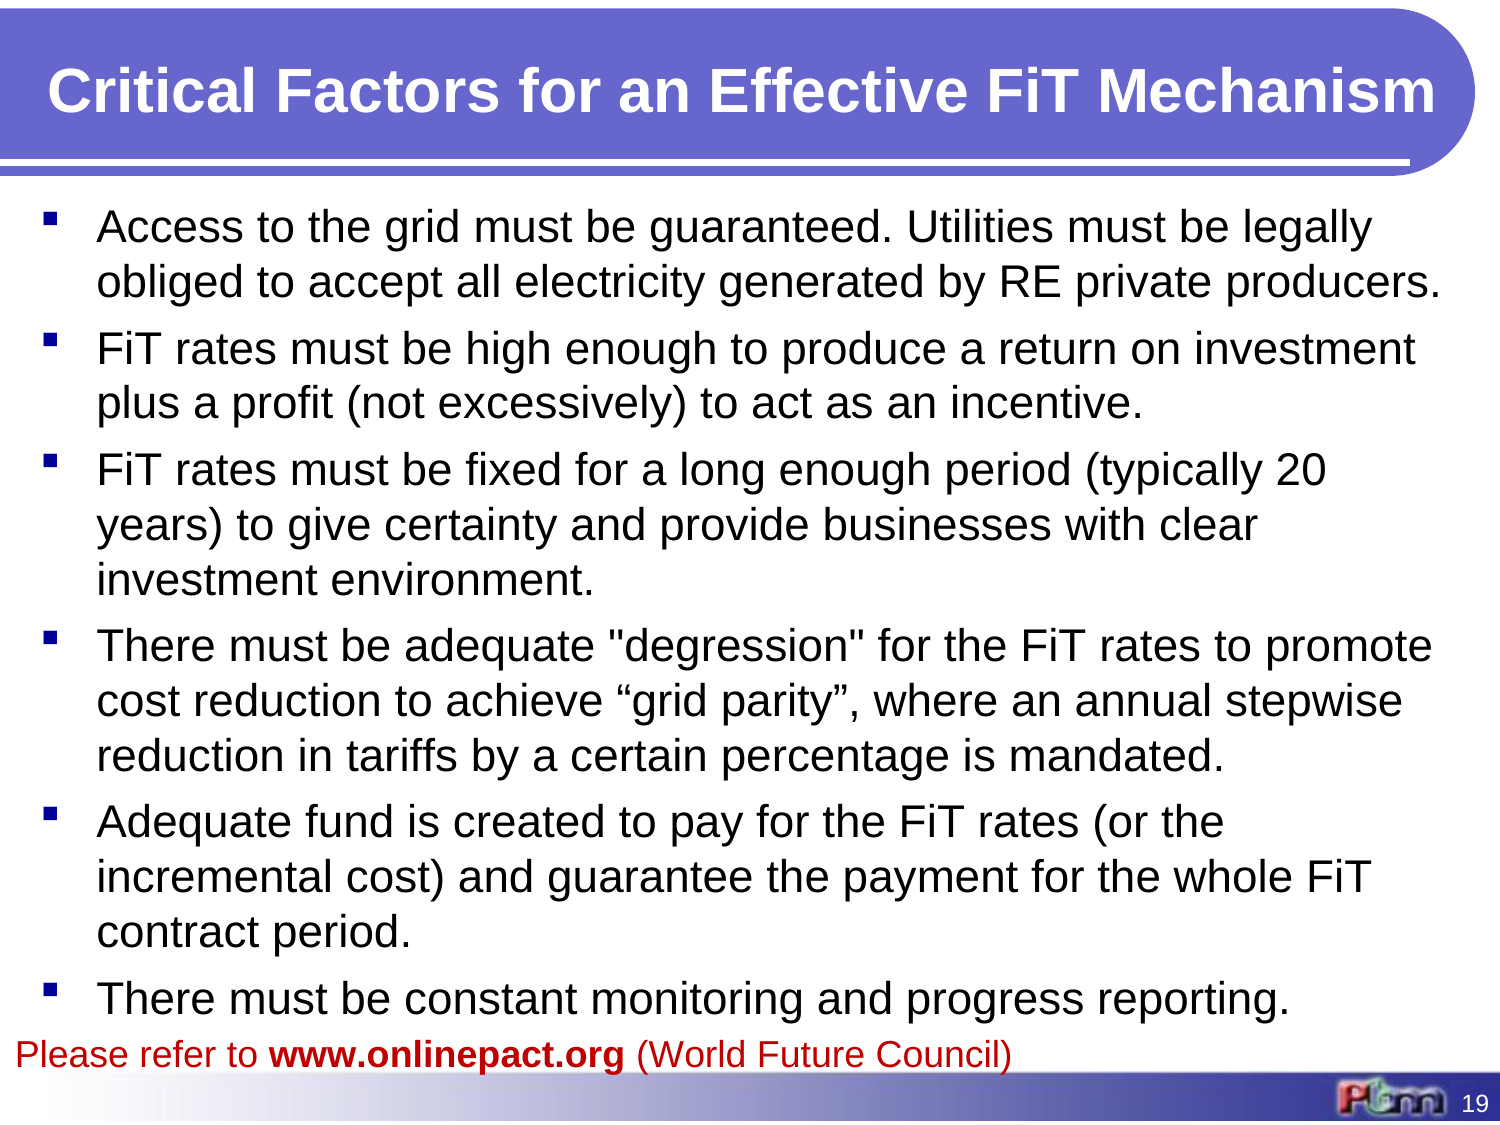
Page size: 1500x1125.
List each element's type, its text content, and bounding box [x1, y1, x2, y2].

text_box <編號> [1154, 1050, 1500, 1125]
list Access to the grid must be guaranteed. Utilities must be legally obliged to accept all electricity generated by RE private producers. FiT rates must be high enough to produce a return on investment plus a profit (not excessively) to act as an incentive. FiT rates must be fixed for a long enough period (typically 20 years) to give certainty and provide businesses with clear investment environment. There must be adequate "degression" for the FiT rates to promote cost reduction to achieve “grid parity”, where an annual stepwise reduction in tariffs by a certain percentage is mandated. Adequate fund is created to pay for the FiT rates (or the incremental cost) and guarantee the payment for the whole FiT contract period. There must be constant monitoring and progress reporting. [24, 189, 1476, 1068]
text_box Please refer to www.onlinepact.org (World Future Council) [0, 1021, 1127, 1083]
picture [0, 1070, 1154, 1121]
title Critical Factors for an Effective FiT Mechanism [32, 12, 1456, 163]
